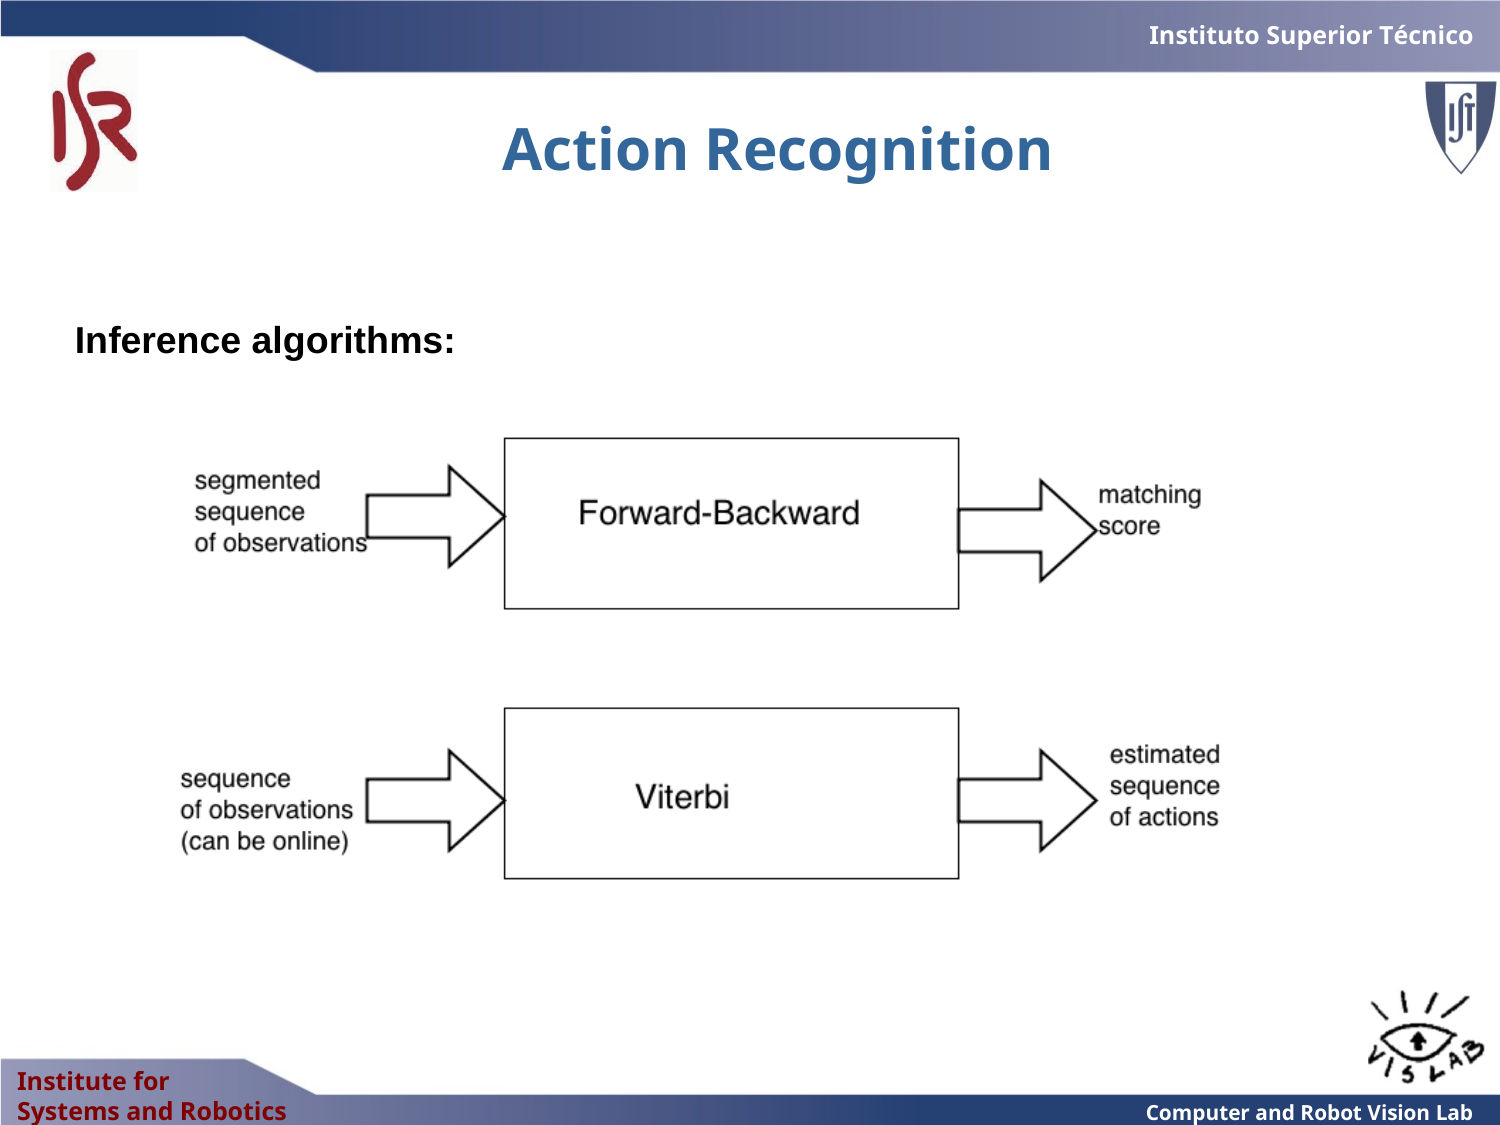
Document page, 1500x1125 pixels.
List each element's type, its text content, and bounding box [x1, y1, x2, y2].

text_box Action Recognition [227, 104, 1329, 221]
picture [0, 0, 1500, 1125]
text_box Inference algorithms: [74, 269, 1402, 409]
